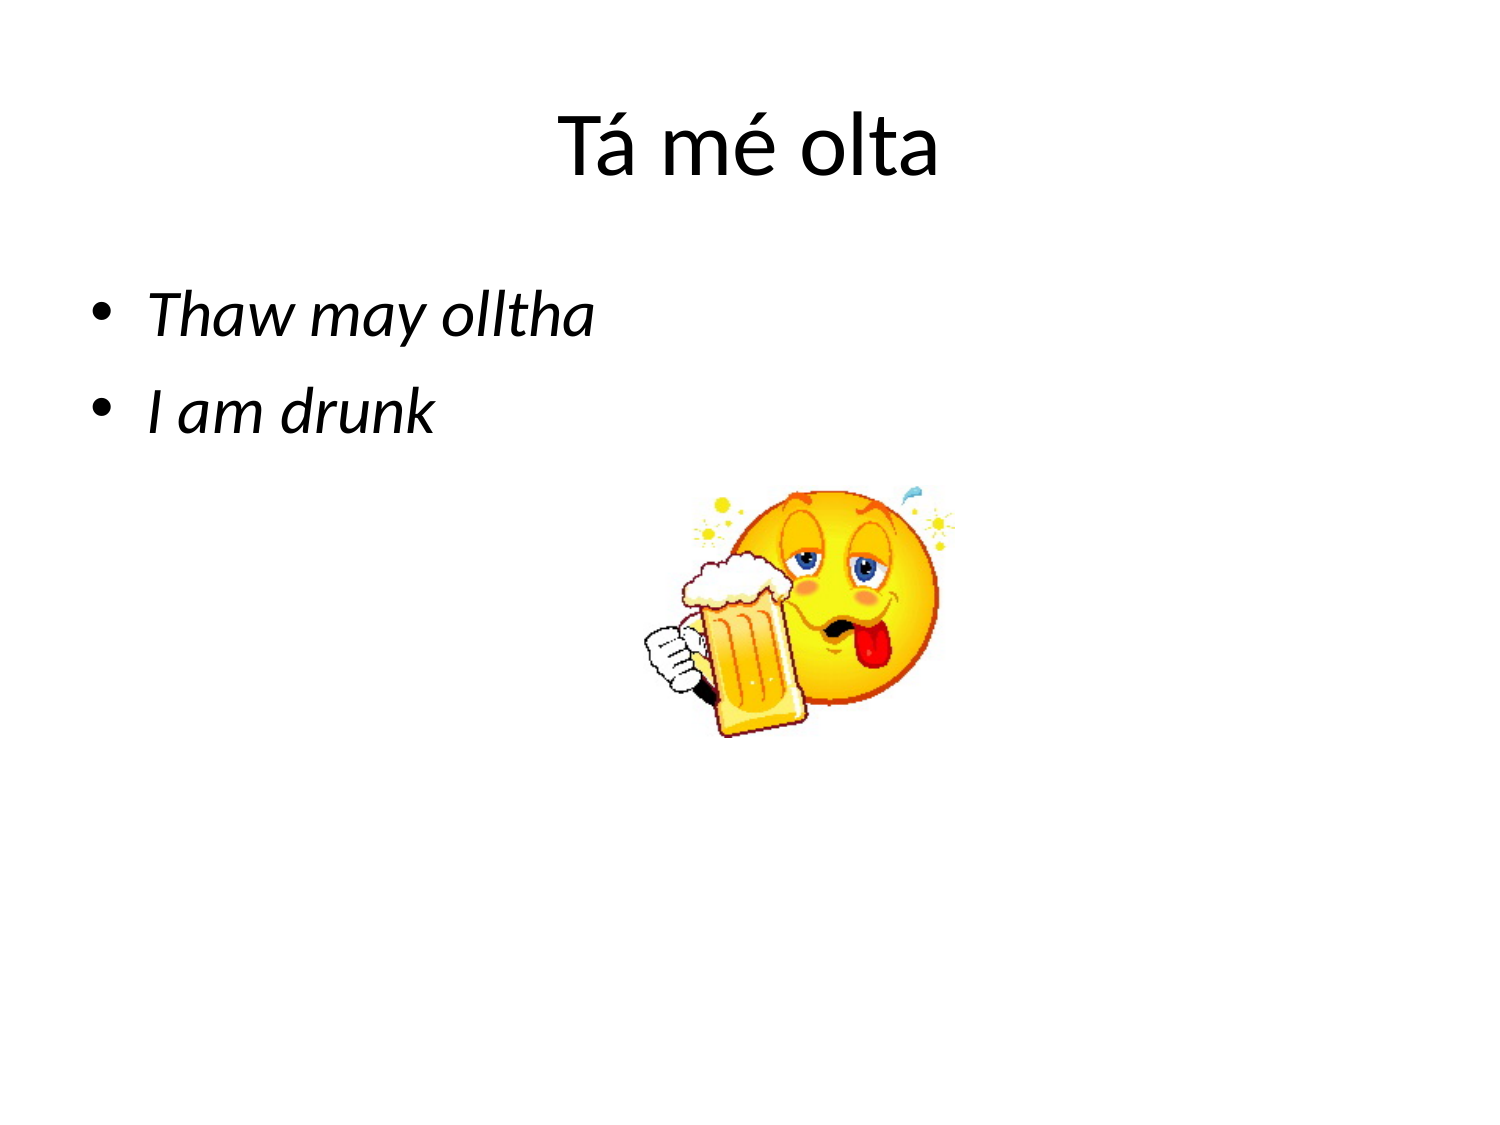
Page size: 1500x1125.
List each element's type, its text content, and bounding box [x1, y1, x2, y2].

picture [643, 485, 955, 738]
title Tá mé olta [75, 45, 1426, 233]
list Thaw may olltha I am drunk [75, 262, 1426, 1005]
